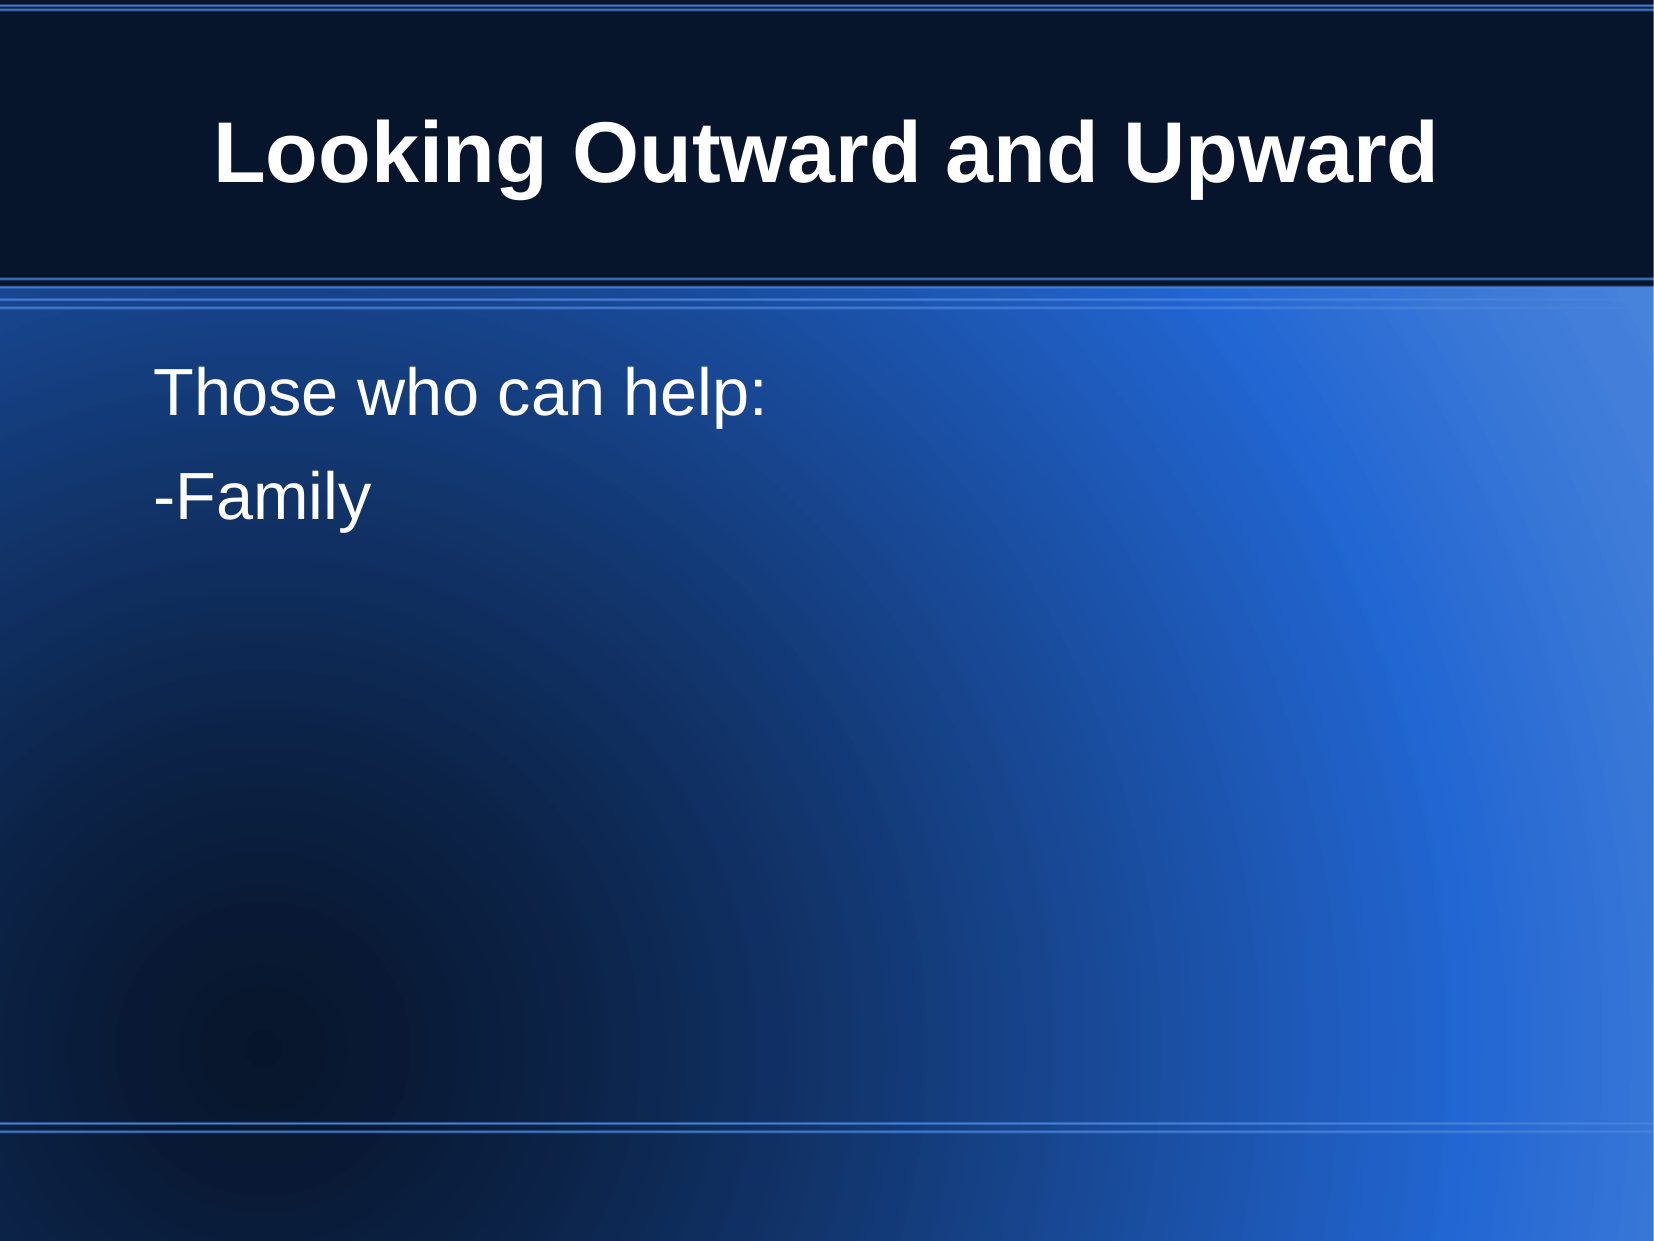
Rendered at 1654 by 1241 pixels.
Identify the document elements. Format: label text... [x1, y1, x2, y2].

picture [0, 0, 1654, 1241]
title Looking Outward and Upward [82, 49, 1571, 257]
list Those who can help: -Family [82, 355, 1571, 1058]
